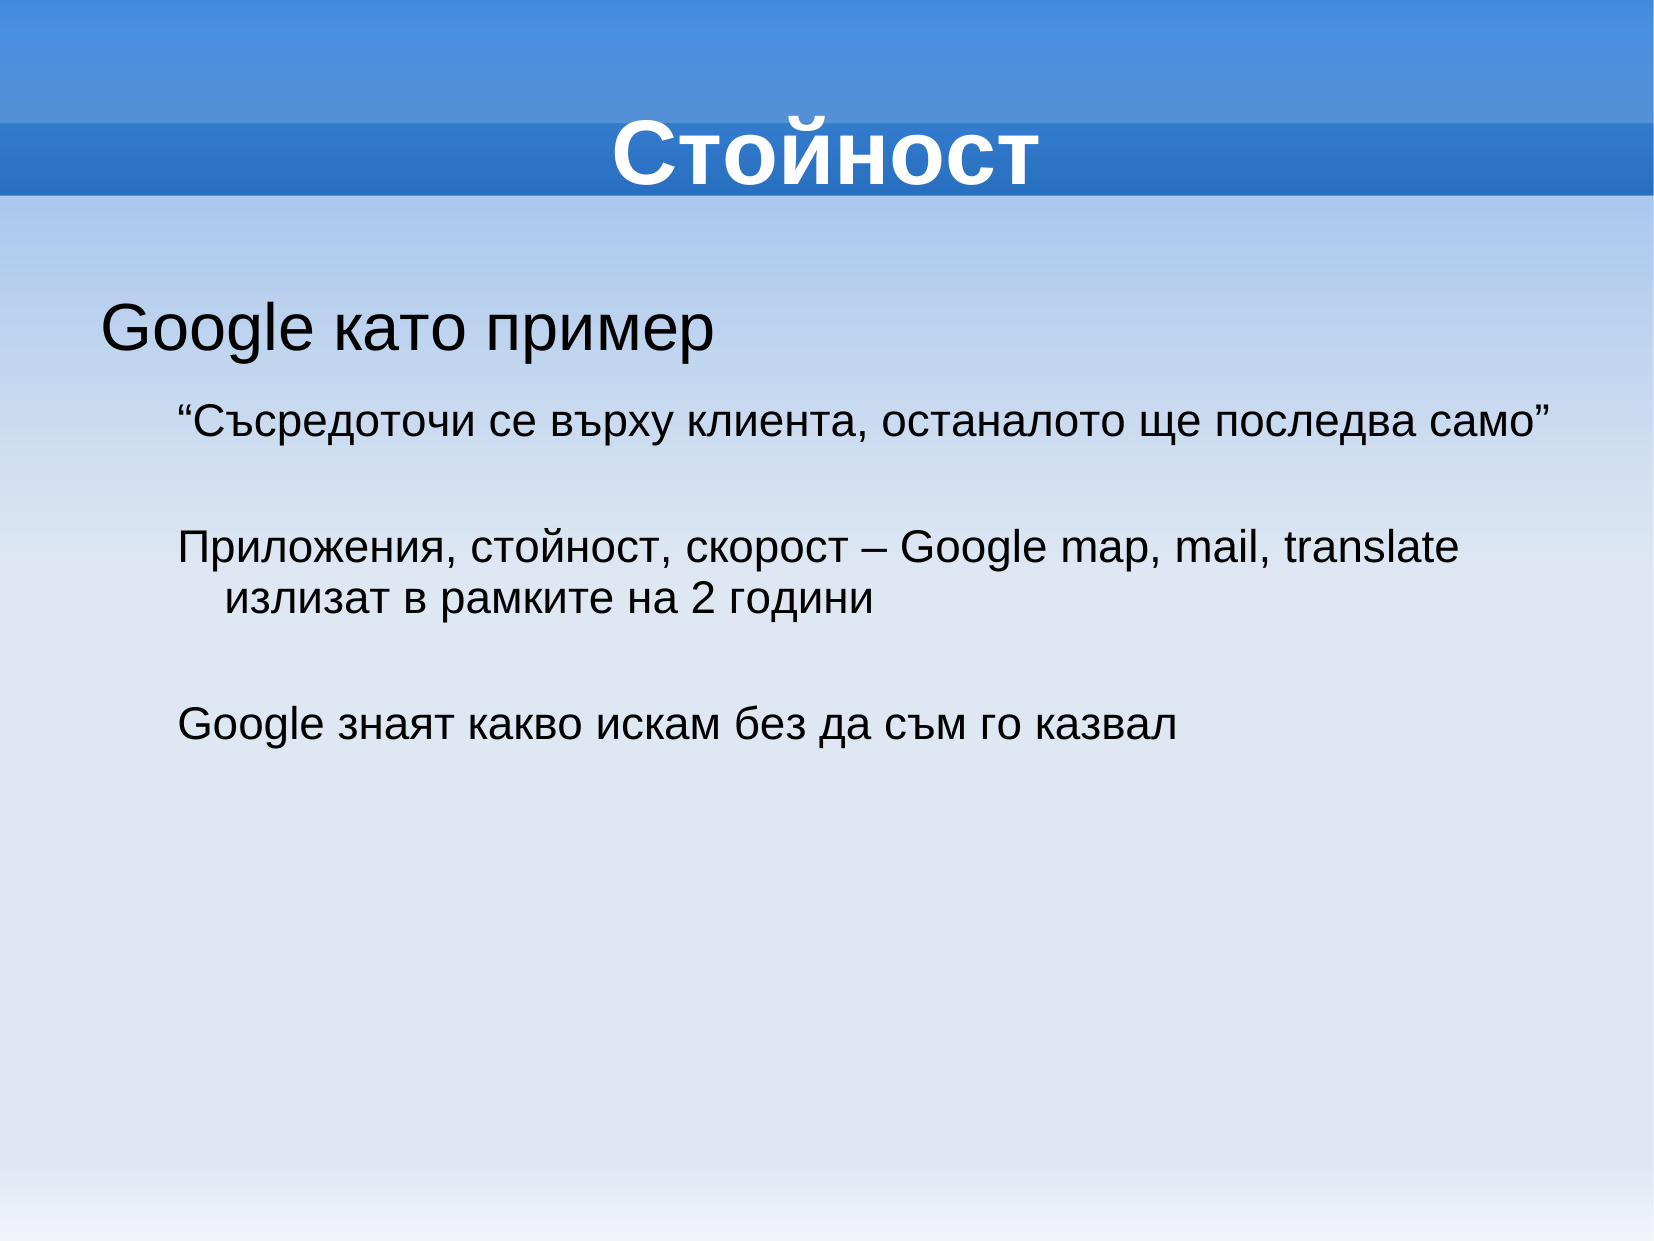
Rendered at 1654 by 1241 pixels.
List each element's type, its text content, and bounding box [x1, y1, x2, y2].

list Google като пример “Съсредоточи се върху клиента, останалото ще последва само” Приложения, стойност, скорост – Google map, mail, translate излизат в рамките на 2 години Google знаят какво искам без да съм го казвал [82, 290, 1571, 1109]
picture [0, 0, 1654, 1241]
title Стойност [82, 56, 1571, 250]
